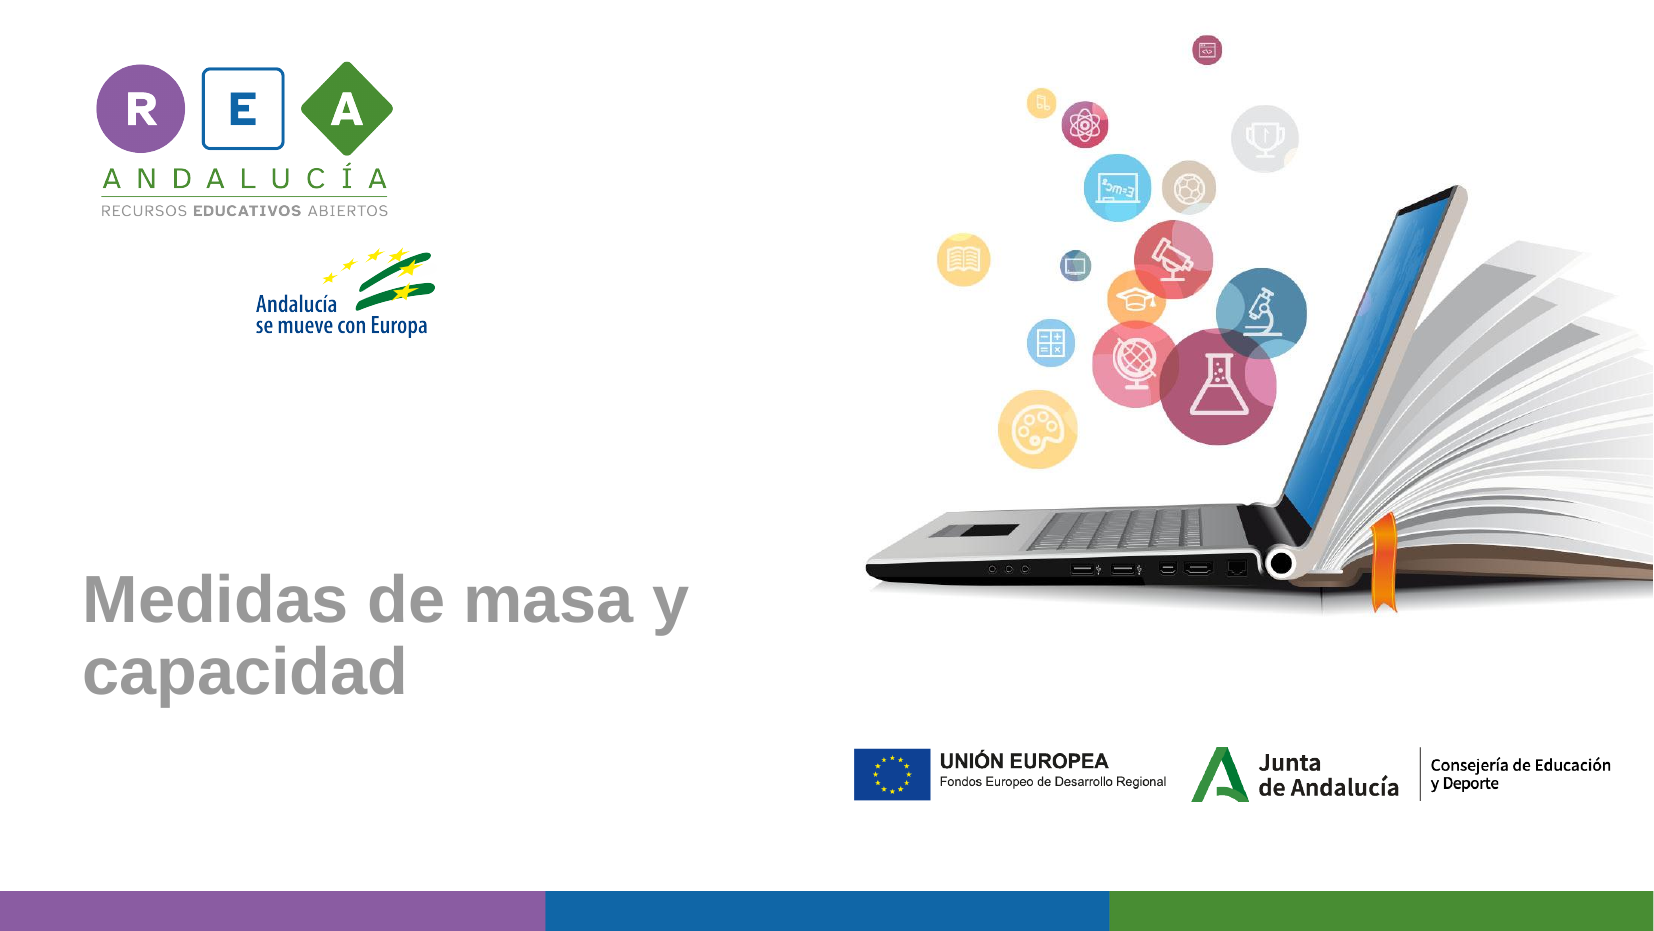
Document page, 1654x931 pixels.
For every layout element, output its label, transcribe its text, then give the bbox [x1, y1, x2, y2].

picture [82, 0, 437, 338]
picture [820, 2, 1653, 644]
picture [0, 891, 1654, 931]
picture [833, 730, 1624, 821]
title Medidas de masa y capacidad [82, 377, 804, 709]
